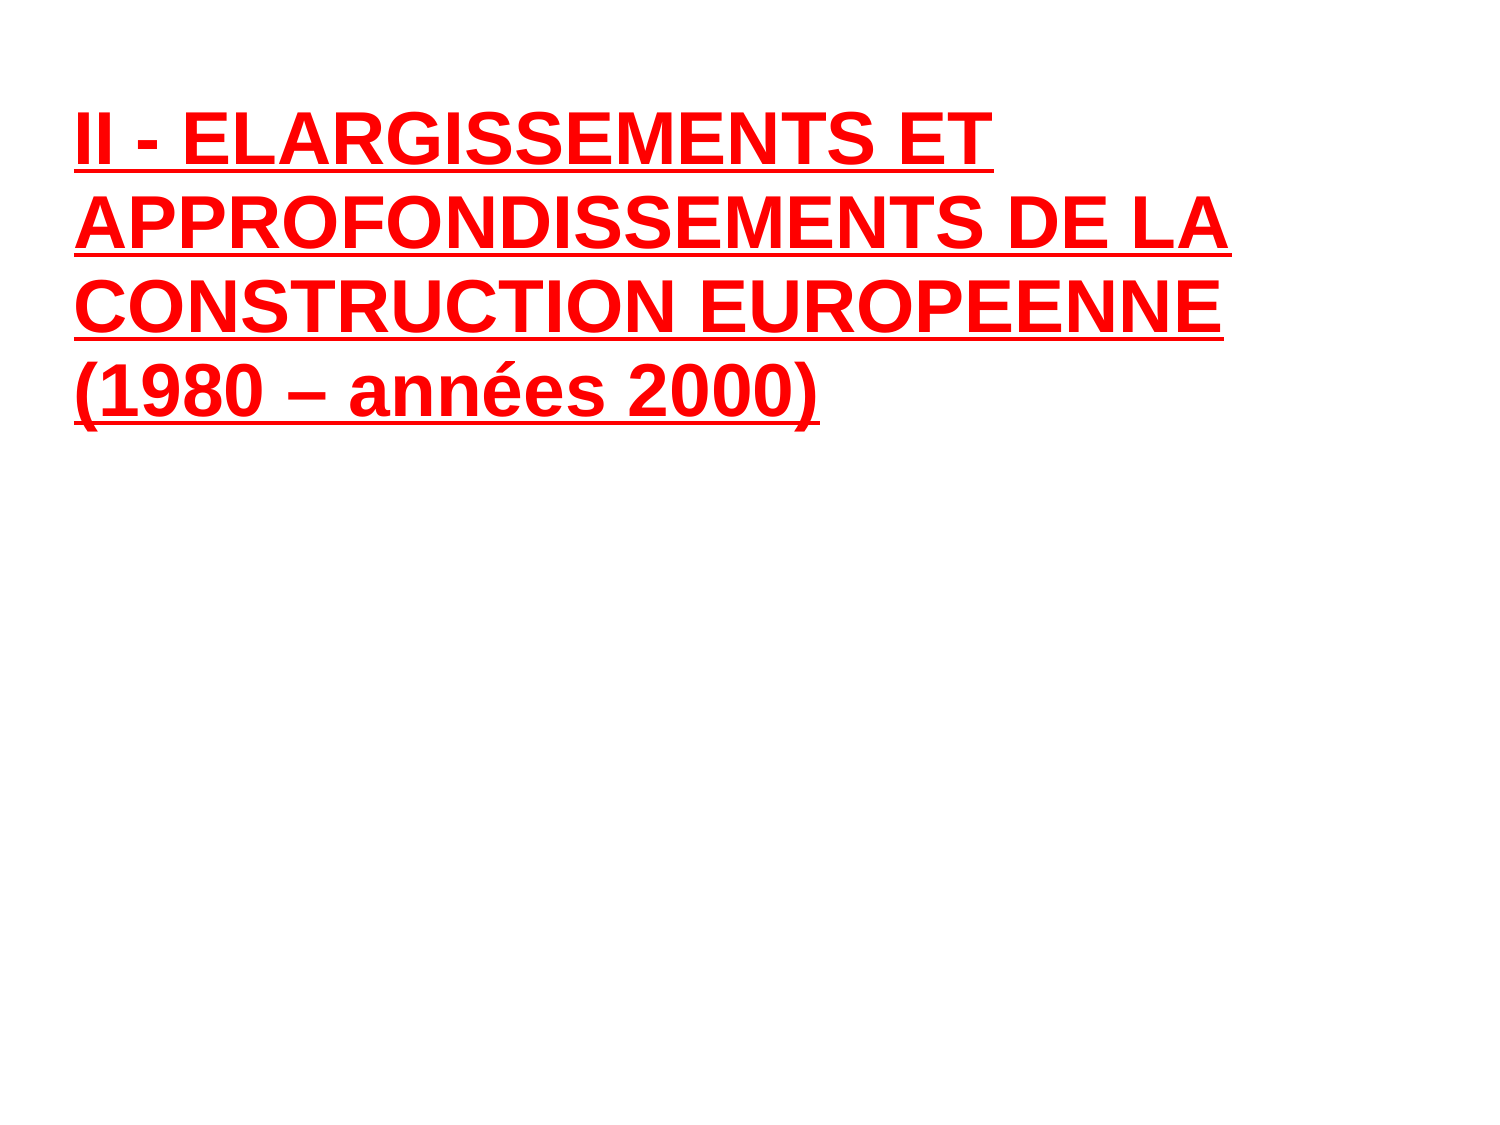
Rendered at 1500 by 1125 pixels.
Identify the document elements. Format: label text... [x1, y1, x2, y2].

title II - ELARGISSEMENTS ET APPROFONDISSEMENTS DE LA CONSTRUCTION EUROPEENNE (1980 – années 2000) [59, 88, 1409, 440]
